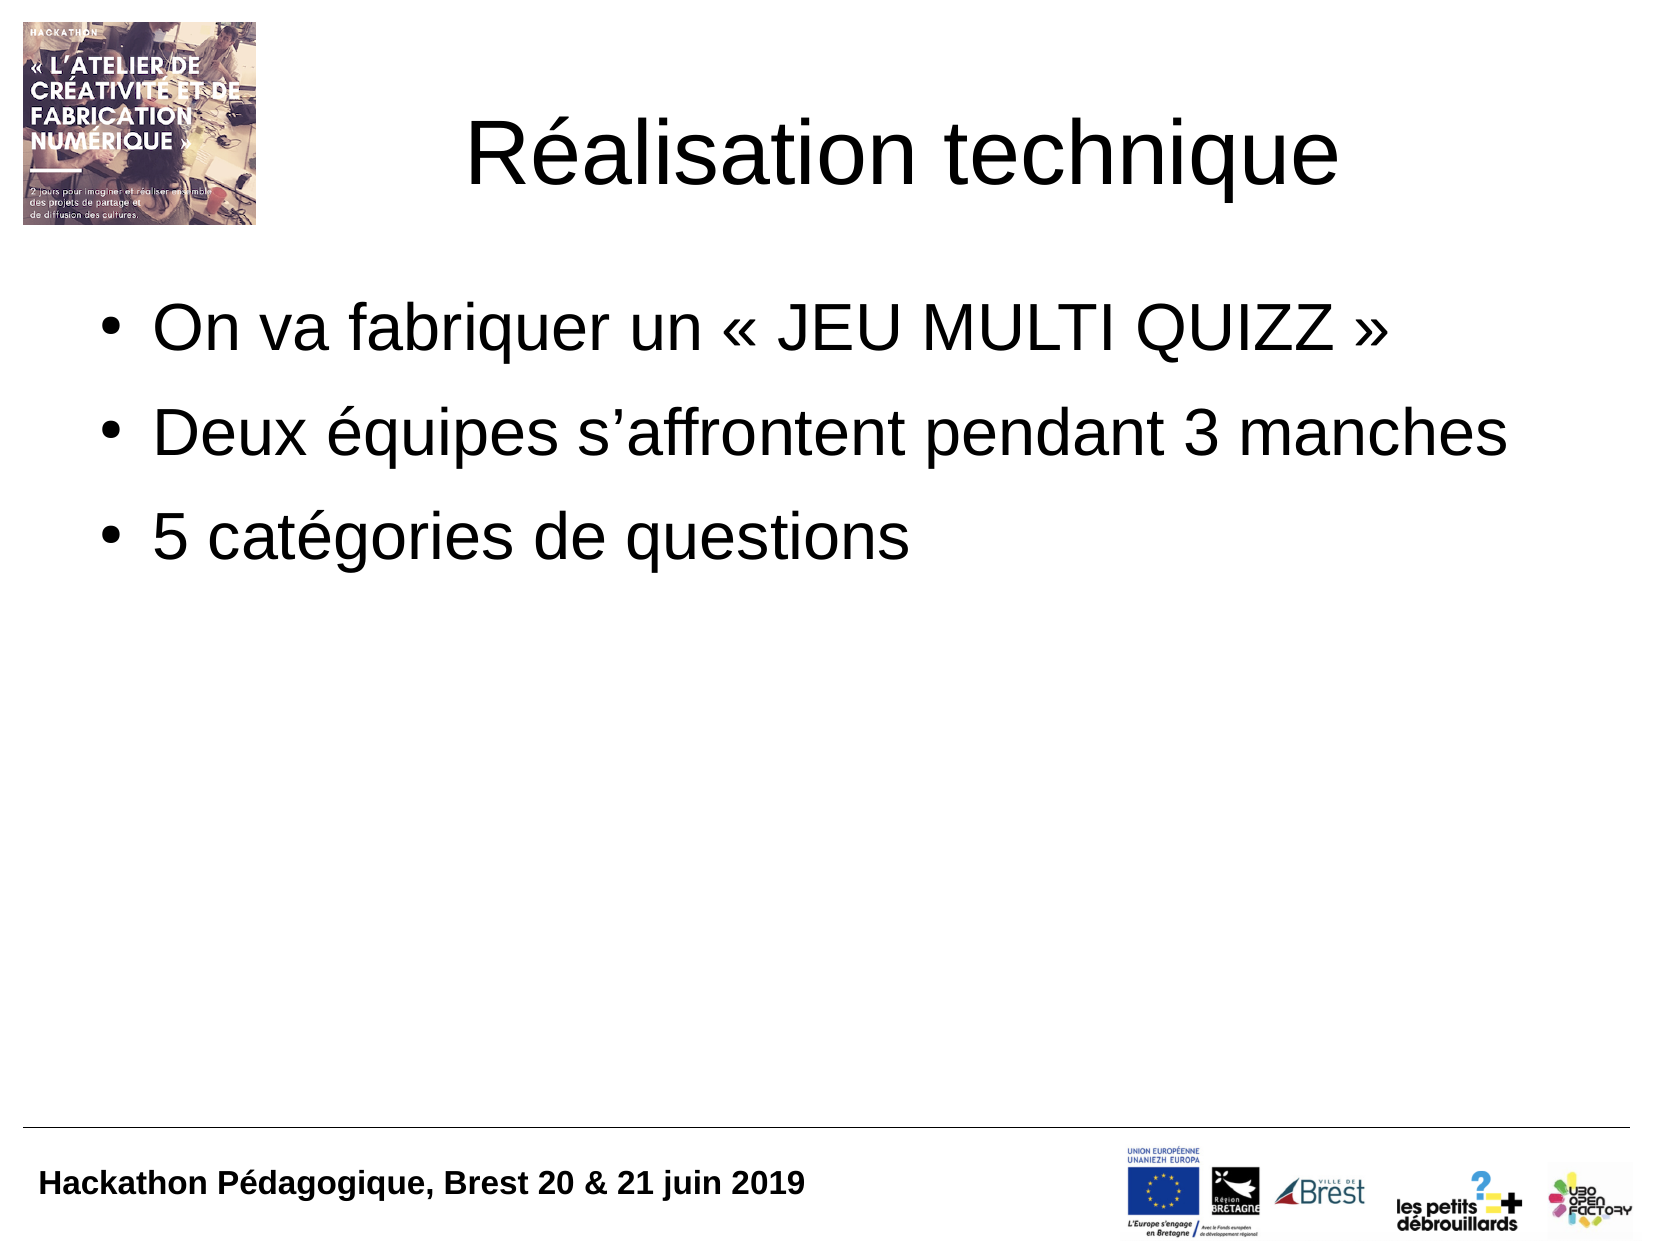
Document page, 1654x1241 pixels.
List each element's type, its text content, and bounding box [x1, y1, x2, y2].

picture [1120, 1137, 1642, 1241]
title Réalisation technique [236, 49, 1571, 257]
list On va fabriquer un « JEU MULTI QUIZZ » Deux équipes s’affrontent pendant 3 manches 5 catégories de questions [81, 290, 1570, 1109]
text_box Hackathon Pédagogique, Brest 20 & 21 juin 2019 [23, 1157, 945, 1210]
picture [23, 22, 256, 225]
